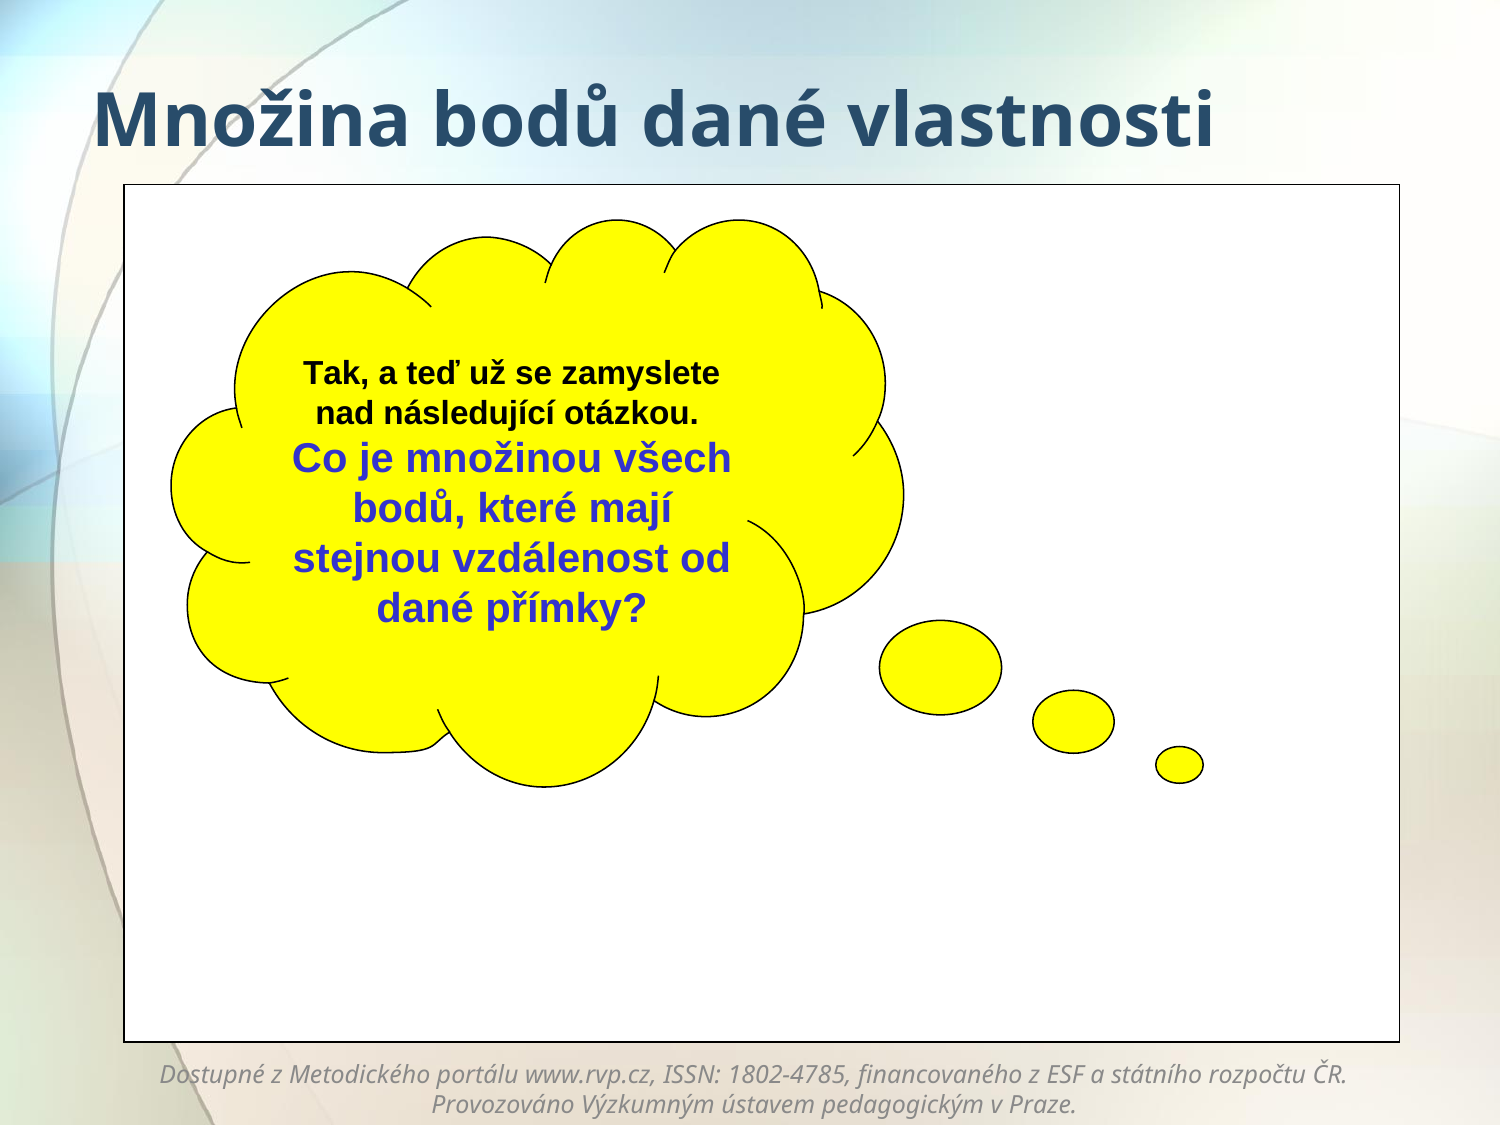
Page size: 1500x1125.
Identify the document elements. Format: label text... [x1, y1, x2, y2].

title Množina bodů dané vlastnosti [76, 74, 1412, 177]
picture [0, 0, 1500, 1125]
text_box Tak, a teď už se zamyslete nad následující otázkou. Co je množinou všech bodů, které mají stejnou vzdálenost od dané přímky? [879, 620, 1002, 715]
text_box Tak, a teď už se zamyslete nad následující otázkou. Co je množinou všech bodů, které mají stejnou vzdálenost od dané přímky? [1032, 690, 1115, 754]
text_box [123, 184, 1400, 1042]
text_box Tak, a teď už se zamyslete nad následující otázkou. Co je množinou všech bodů, které mají stejnou vzdálenost od dané přímky? [171, 220, 904, 788]
